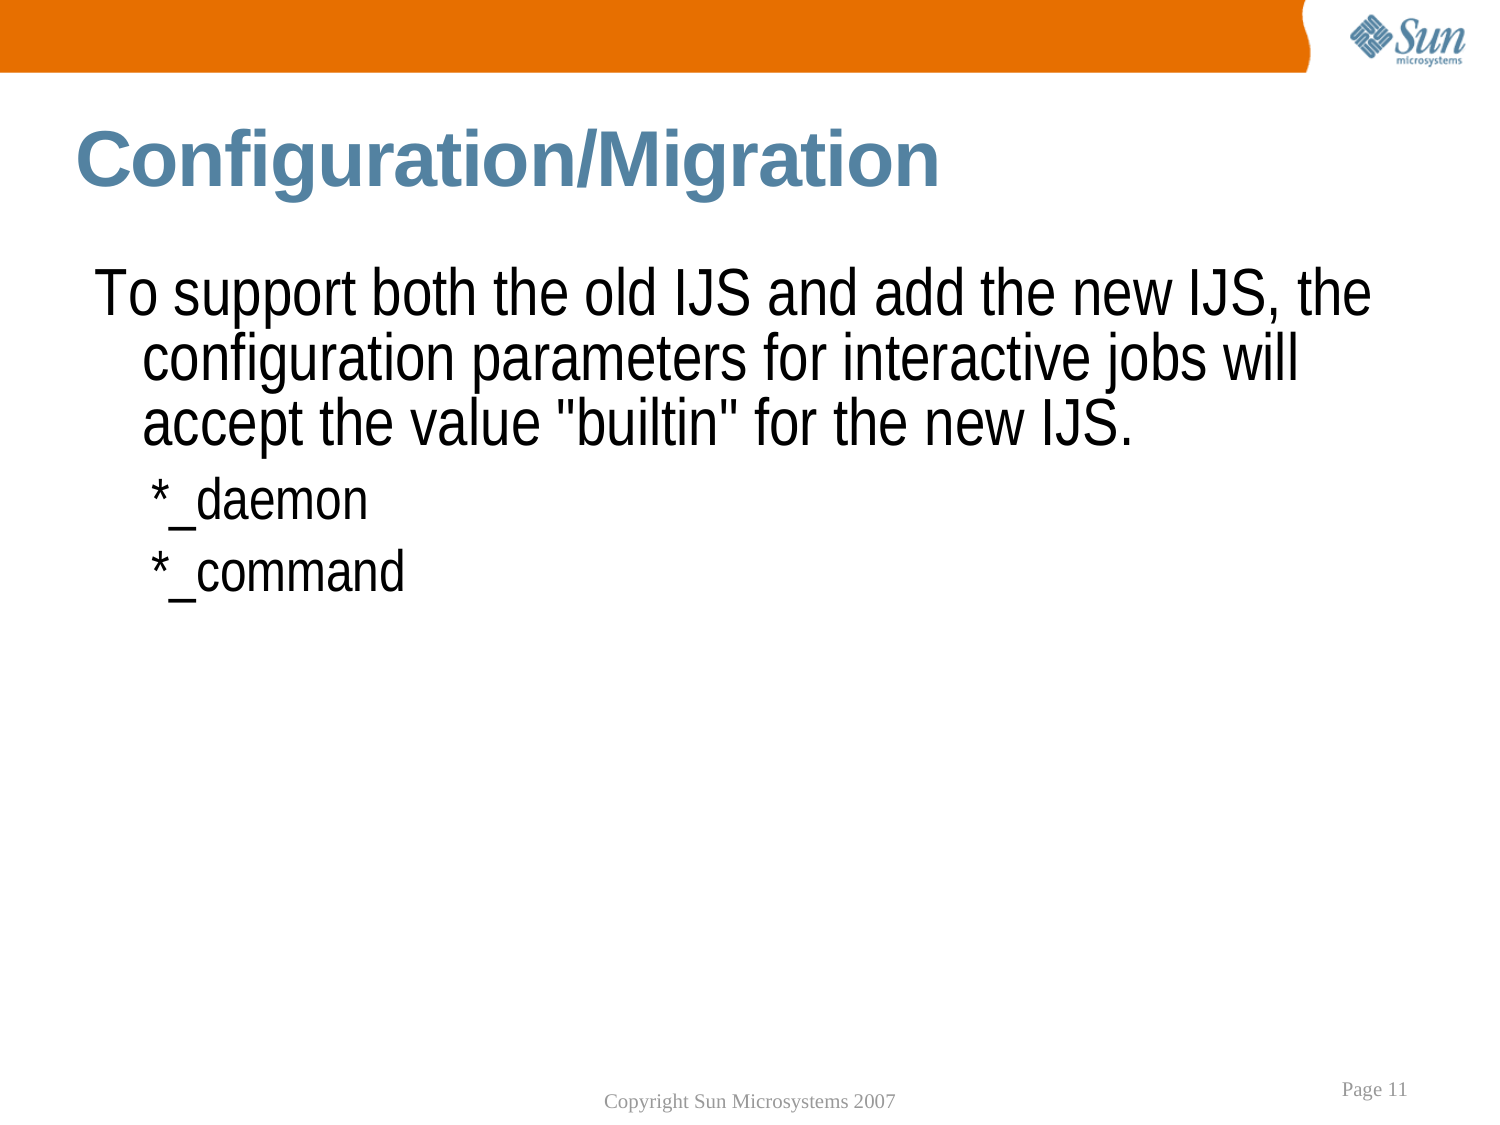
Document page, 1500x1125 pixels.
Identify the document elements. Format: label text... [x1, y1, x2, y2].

title Configuration/Migration [75, 123, 1437, 227]
list To support both the old IJS and add the new IJS, the configuration parameters for interactive jobs will accept the value "builtin" for the new IJS. *_daemon *_command [64, 258, 1401, 1062]
picture [0, 0, 1500, 75]
